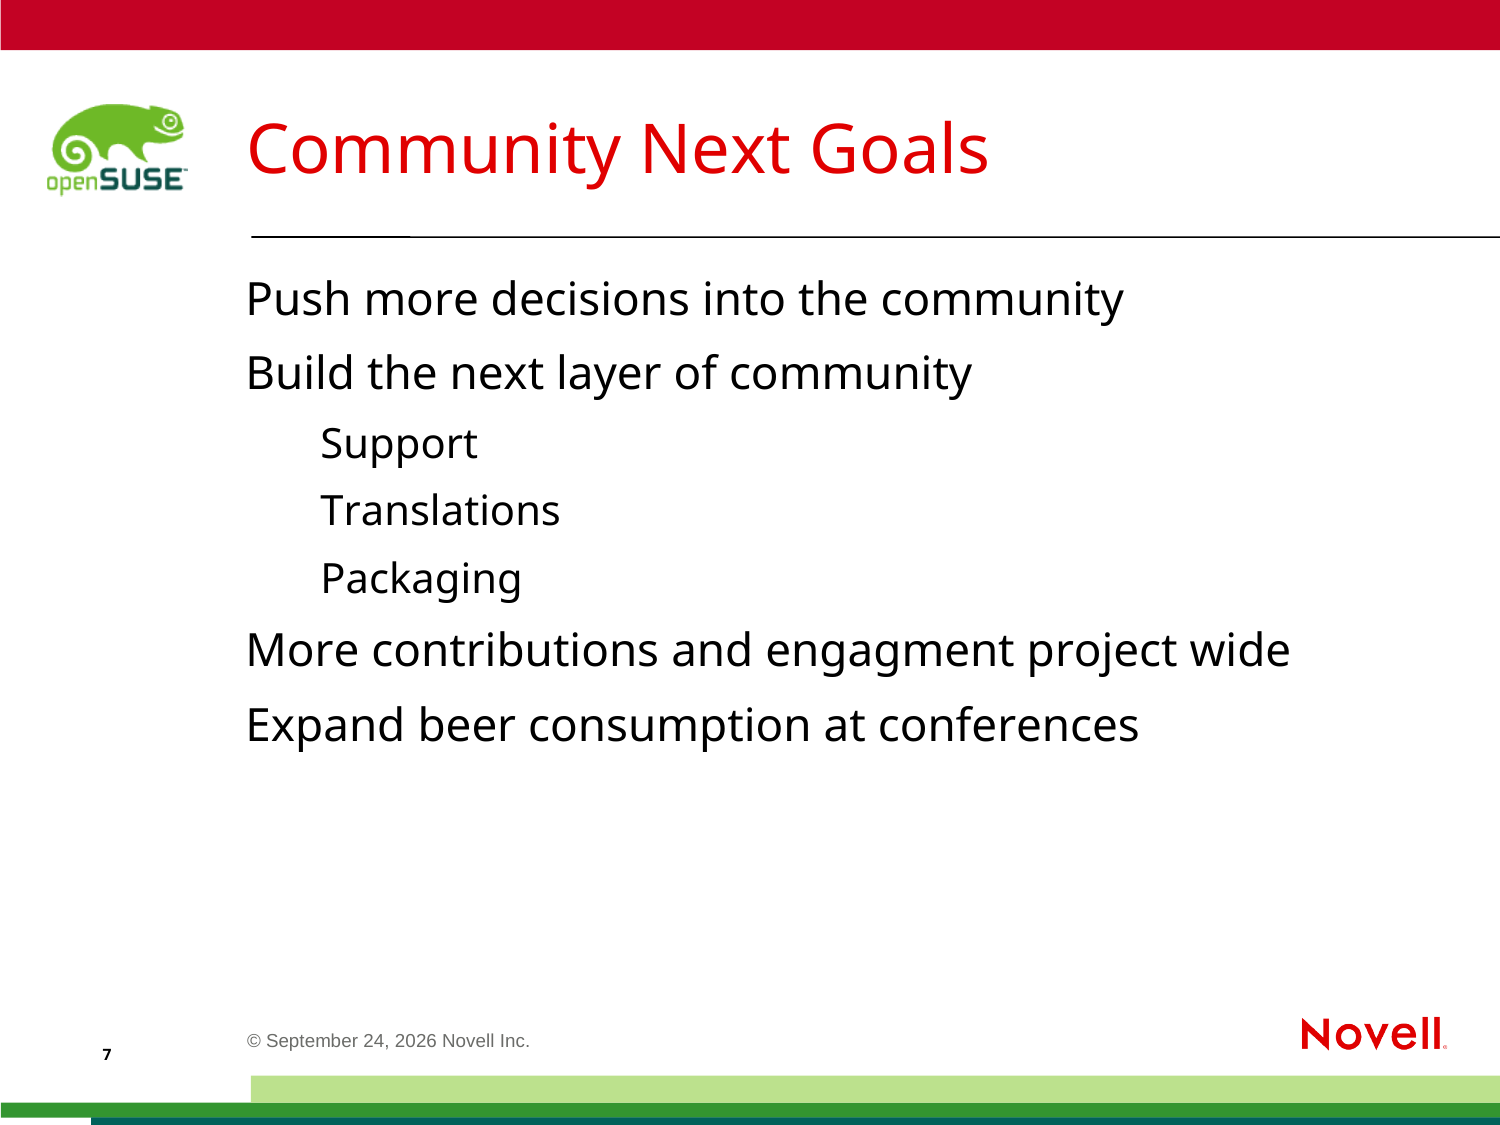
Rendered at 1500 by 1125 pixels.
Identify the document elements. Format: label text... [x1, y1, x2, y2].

picture [47, 104, 188, 197]
text_box [490, 629, 824, 685]
list Push more decisions into the community Build the next layer of community Support Translations Packaging More contributions and engagment project wide Expand beer consumption at conferences [245, 267, 1458, 980]
picture [1295, 1011, 1453, 1056]
title Community Next Goals [246, 68, 1409, 231]
